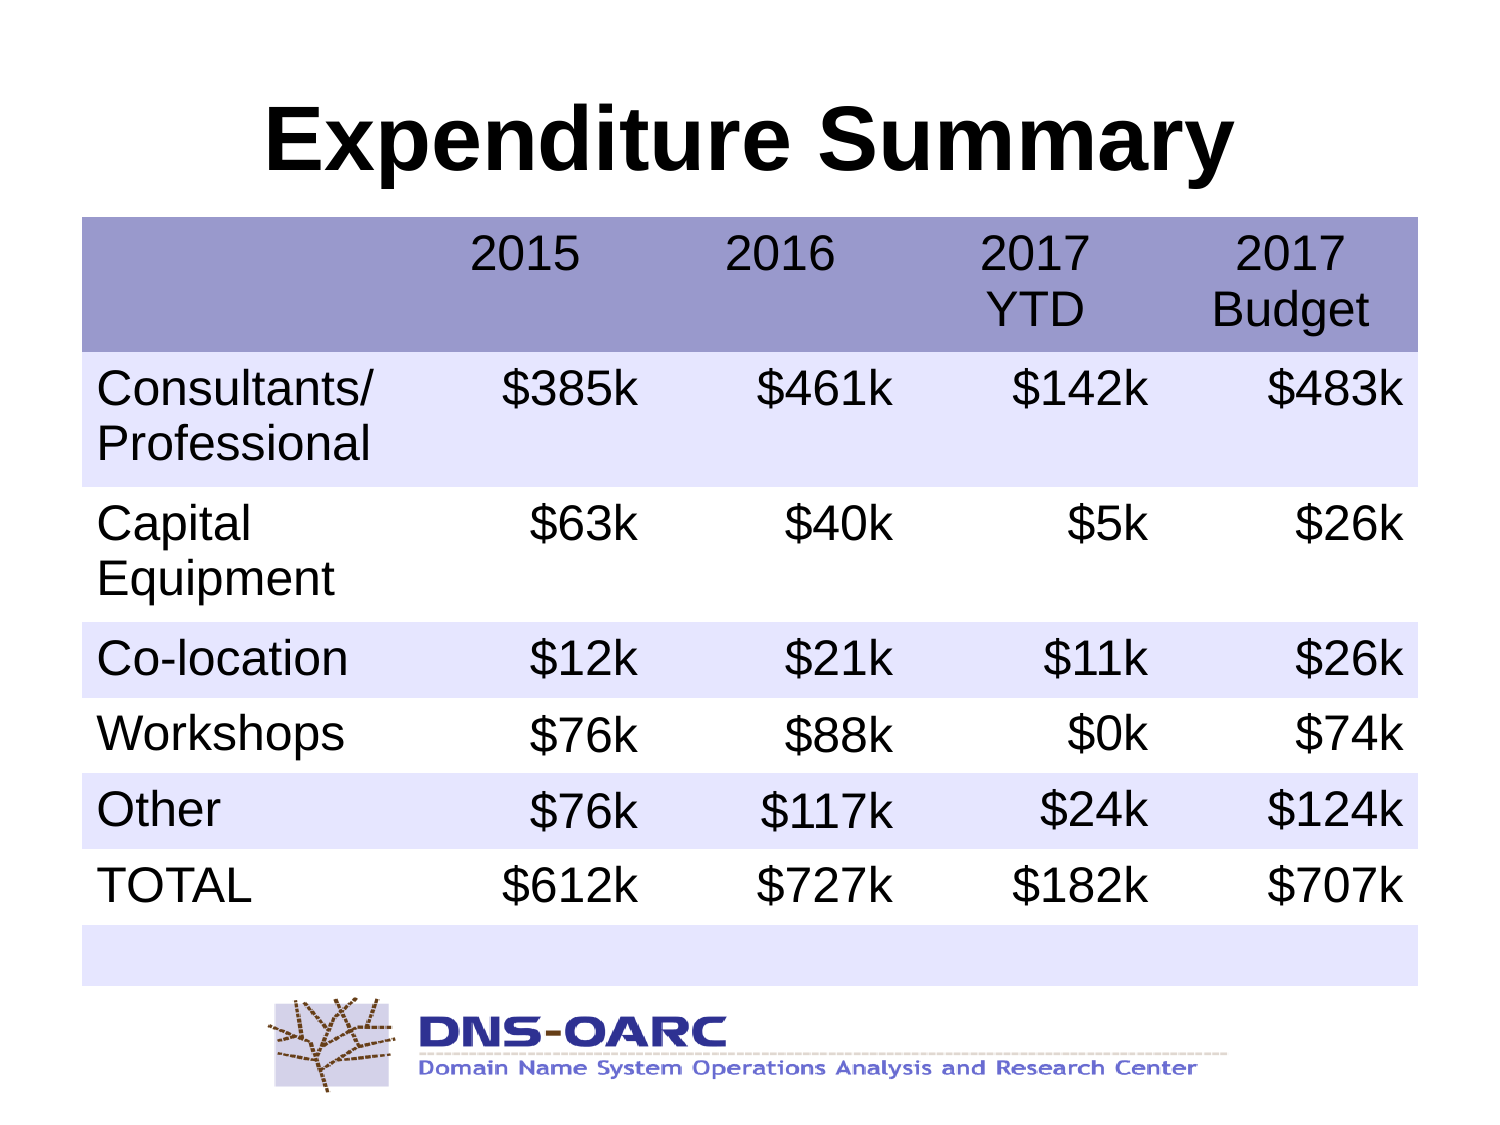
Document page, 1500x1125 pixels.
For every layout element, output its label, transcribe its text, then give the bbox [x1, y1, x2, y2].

table_cell $461k [653, 352, 908, 487]
table_header 2017 Budget [1163, 217, 1418, 352]
table_cell Consultants/ Professional [82, 352, 398, 487]
table_cell [398, 925, 653, 986]
table_cell $76k [398, 698, 653, 773]
table_cell $142k [908, 352, 1163, 487]
table_cell $612k [398, 849, 653, 925]
picture [214, 991, 1259, 1099]
table_cell $727k [653, 849, 908, 925]
table_cell $707k [1163, 849, 1418, 925]
table_cell $124k [1163, 773, 1418, 849]
table_cell $385k [398, 352, 653, 487]
table_cell $74k [1163, 698, 1418, 773]
table_cell $63k [398, 487, 653, 622]
table_cell [908, 925, 1163, 986]
table_cell $40k [653, 487, 908, 622]
table_header 2016 [653, 217, 908, 352]
table_cell Other [82, 773, 398, 849]
table_cell TOTAL [82, 849, 398, 925]
table_cell $24k [908, 773, 1163, 849]
table_cell $117k [653, 773, 908, 849]
table_cell Co-location [82, 622, 398, 698]
table_cell [82, 925, 398, 986]
table_cell $182k [908, 849, 1163, 925]
table_cell $483k [1163, 352, 1418, 487]
table_header [82, 217, 398, 352]
table_cell $0k [908, 698, 1163, 773]
table_cell $21k [653, 622, 908, 698]
title Expenditure Summary [75, 52, 1425, 226]
table_cell [1163, 925, 1418, 986]
table_cell $5k [908, 487, 1163, 622]
table_cell Workshops [82, 698, 398, 773]
table_cell $88k [653, 698, 908, 773]
table_header 2015 [398, 217, 653, 352]
table_cell $12k [398, 622, 653, 698]
table_cell [653, 925, 908, 986]
table_cell $26k [1163, 487, 1418, 622]
table_cell $76k [398, 773, 653, 849]
table_header 2017 YTD [908, 217, 1163, 352]
table_cell $26k [1163, 622, 1418, 698]
table_cell Capital Equipment [82, 487, 398, 622]
table_cell $11k [908, 622, 1163, 698]
